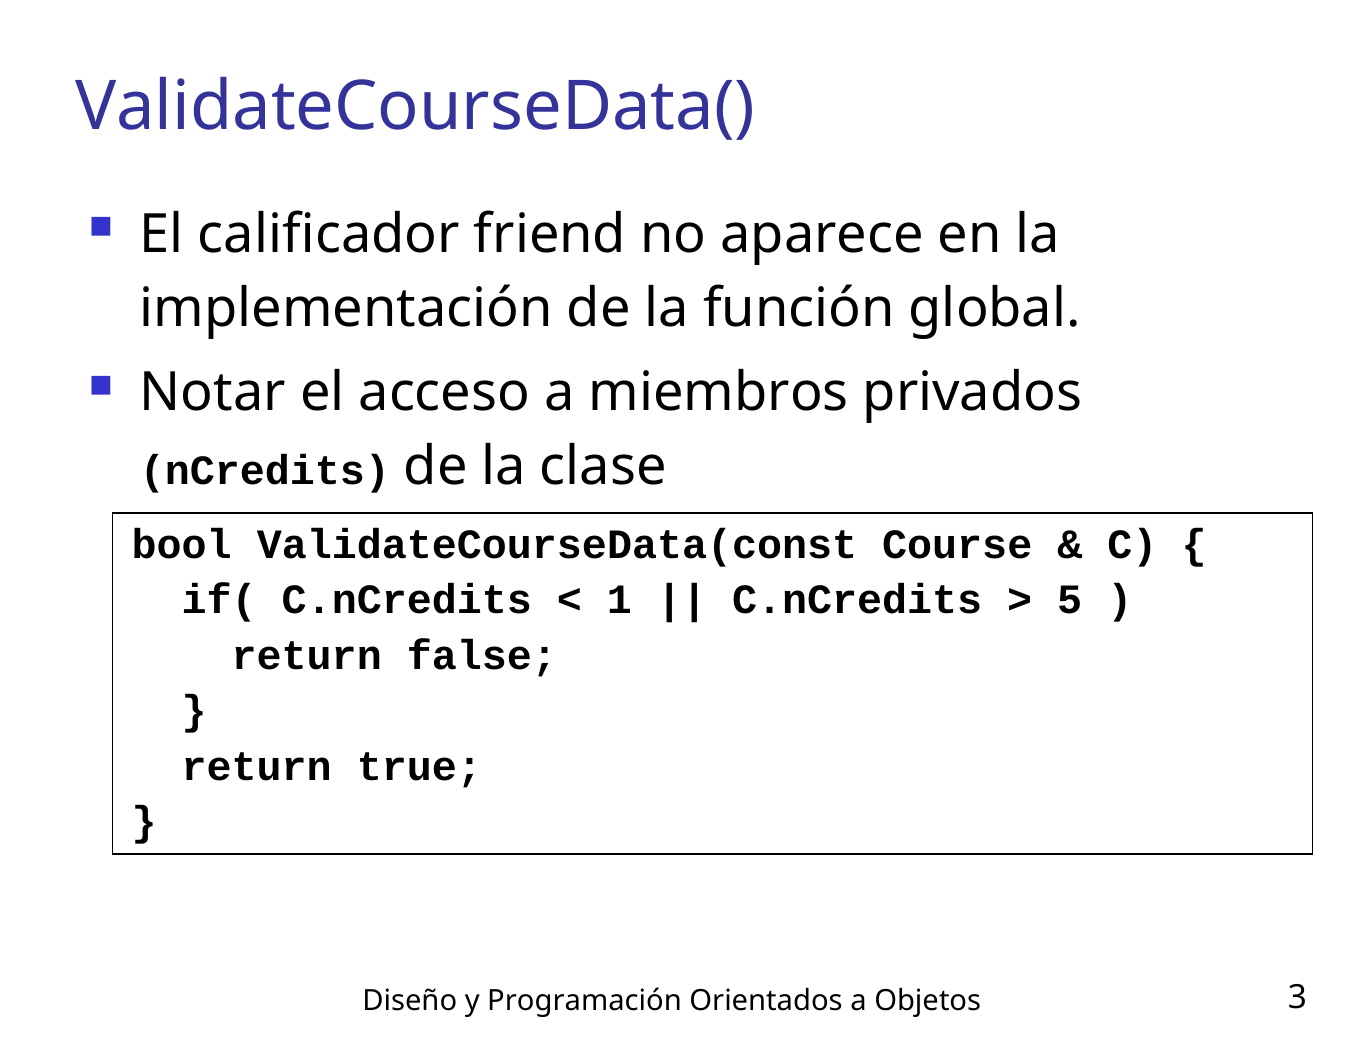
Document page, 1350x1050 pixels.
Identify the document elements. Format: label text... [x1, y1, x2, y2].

list El calificador friend no aparece en la implementación de la función global. Notar el acceso a miembros privados (nCredits) de la clase [75, 187, 1316, 938]
title ValidateCourseData()‏ [75, 23, 1319, 175]
